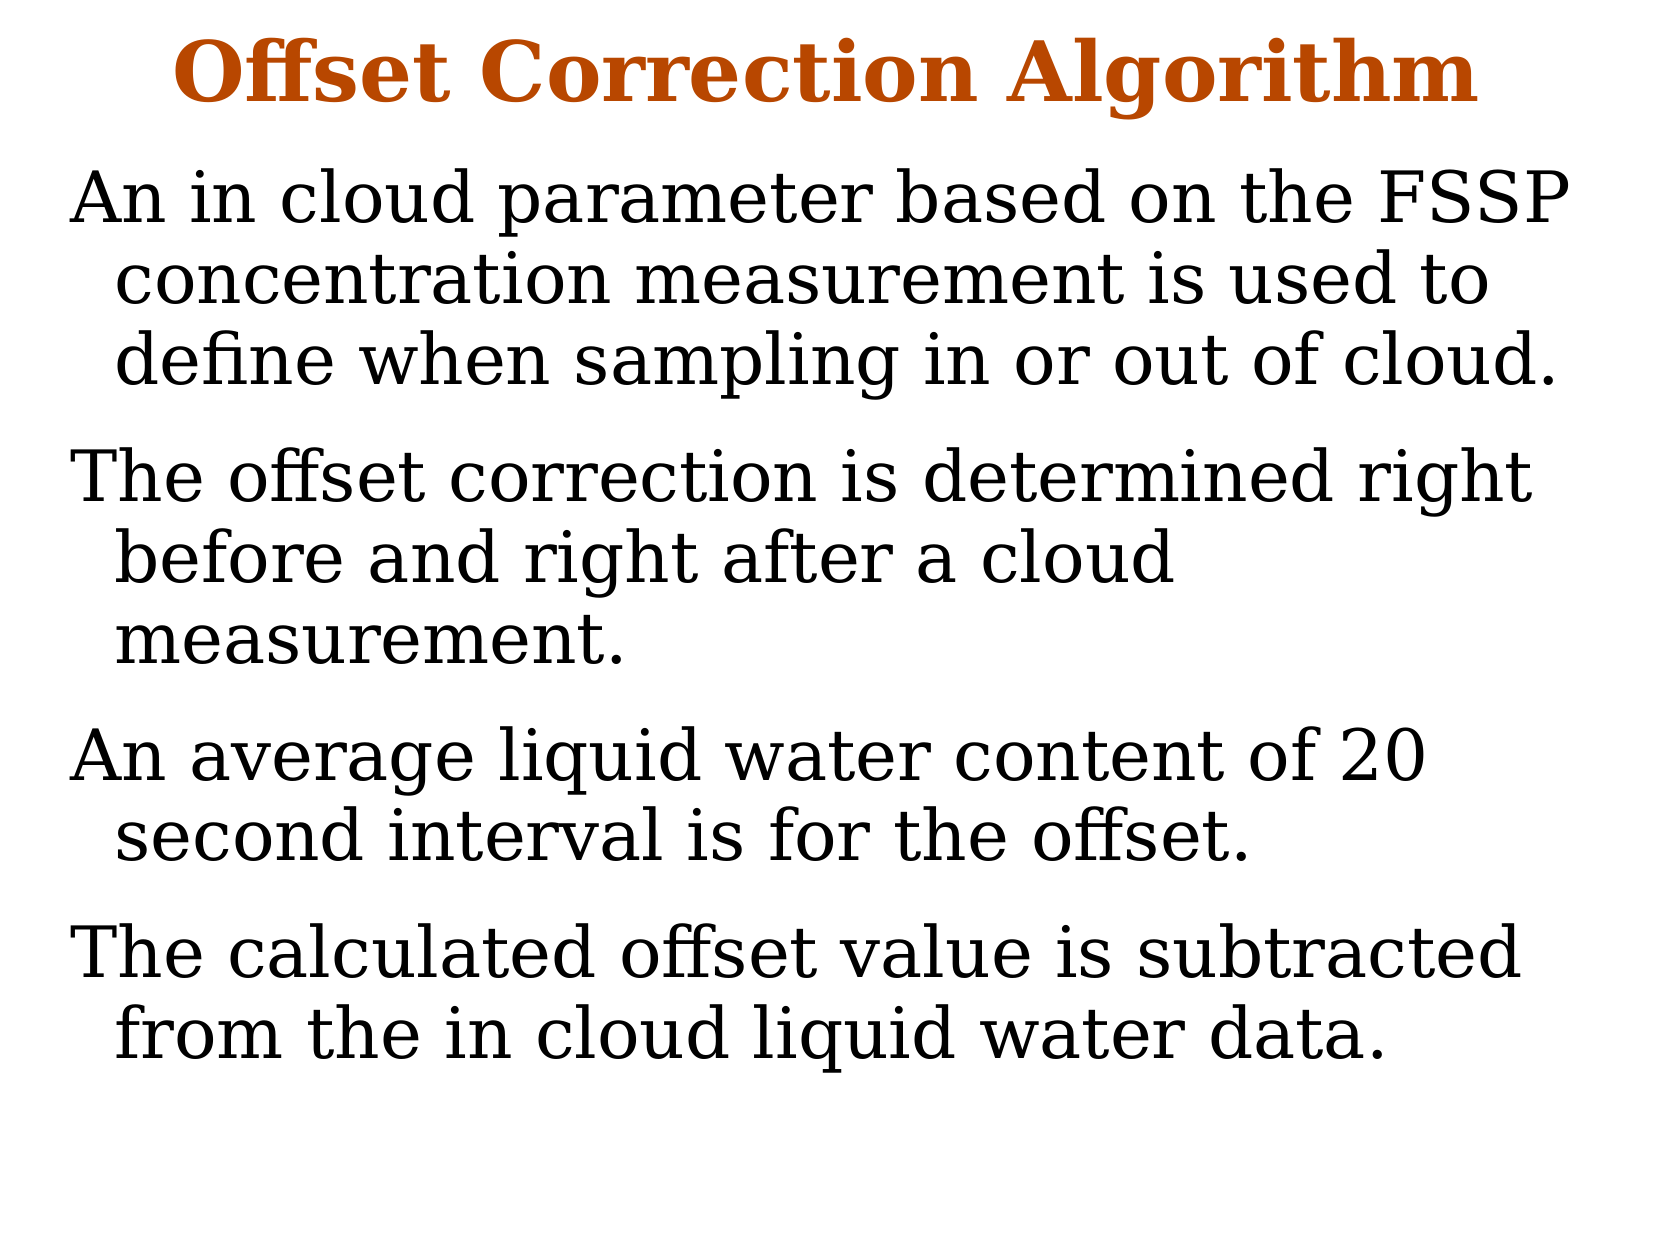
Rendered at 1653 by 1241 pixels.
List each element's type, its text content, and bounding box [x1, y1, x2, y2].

text_box Offset Correction Algorithm [0, 24, 1653, 121]
text_box An in cloud parameter based on the FSSP concentration measurement is used to define when sampling in or out of cloud. The offset correction is determined right before and right after a cloud measurement. An average liquid water content of 20 second interval is for the offset. The calculated offset value is subtracted from the in cloud liquid water data. [0, 158, 1653, 1076]
